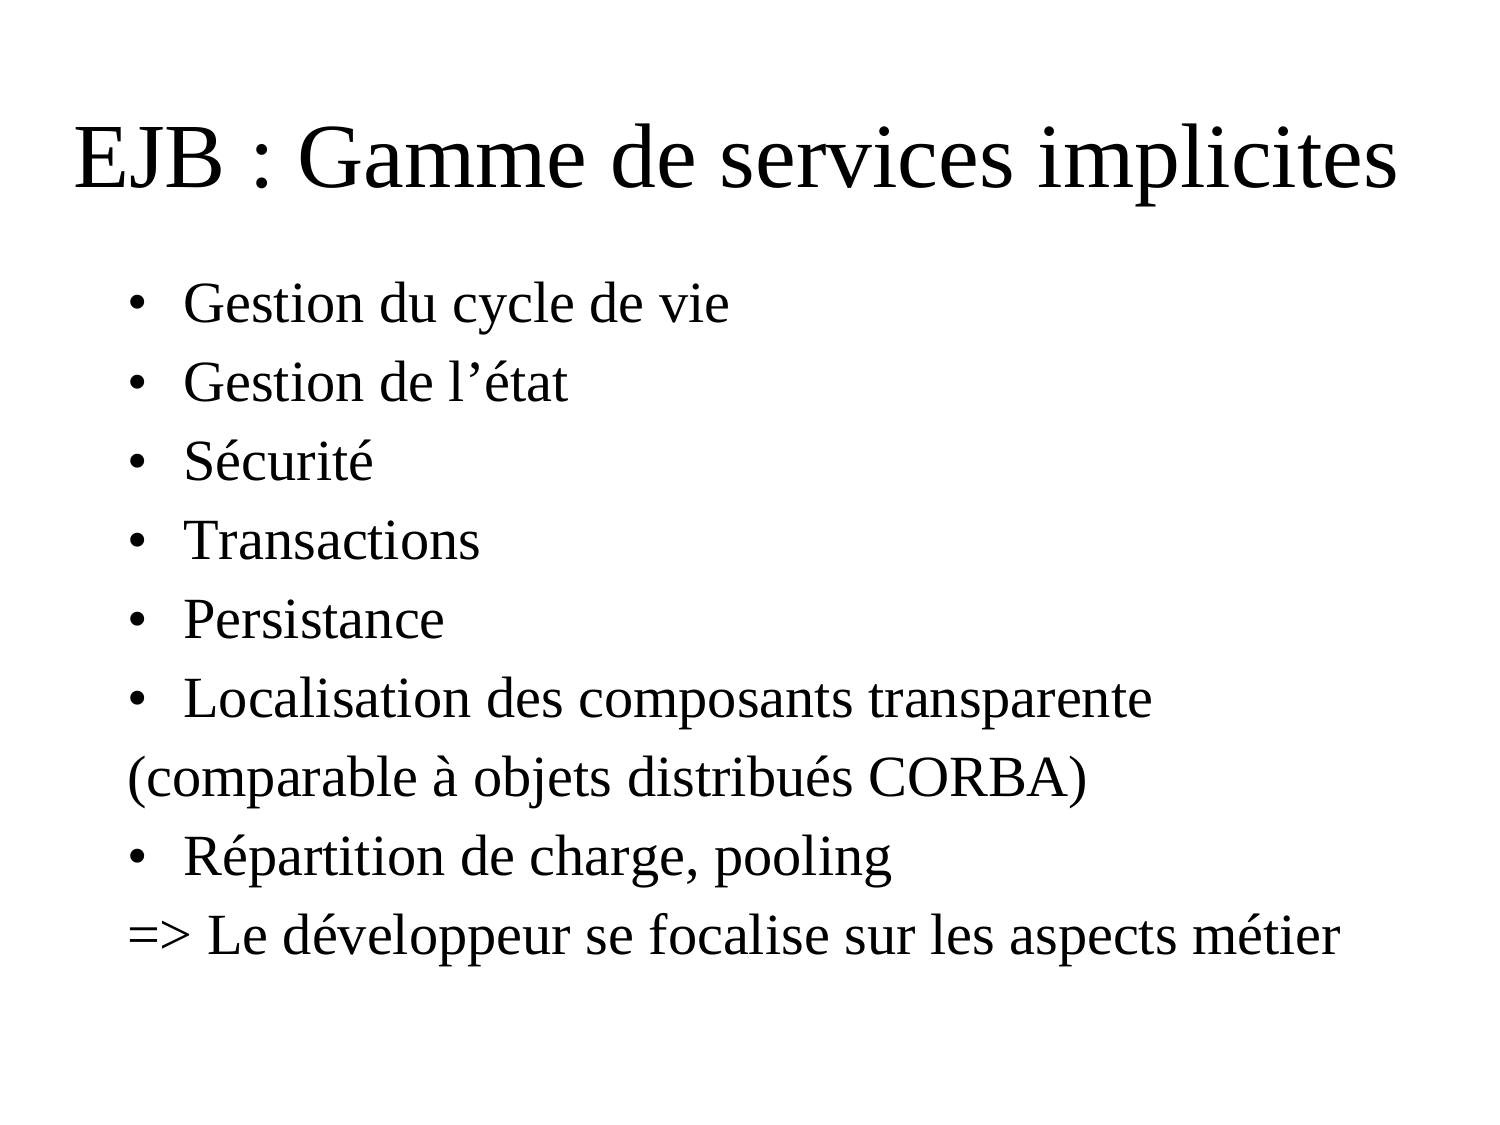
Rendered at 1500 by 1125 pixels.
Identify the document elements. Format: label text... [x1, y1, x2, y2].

title EJB : Gamme de services implicites [49, 62, 1425, 250]
list Gestion du cycle de vie Gestion de l’état Sécurité Transactions Persistance Localisation des composants transparente (comparable à objets distribués CORBA) Répartition de charge, pooling => Le développeur se focalise sur les aspects métier [112, 262, 1388, 1001]
